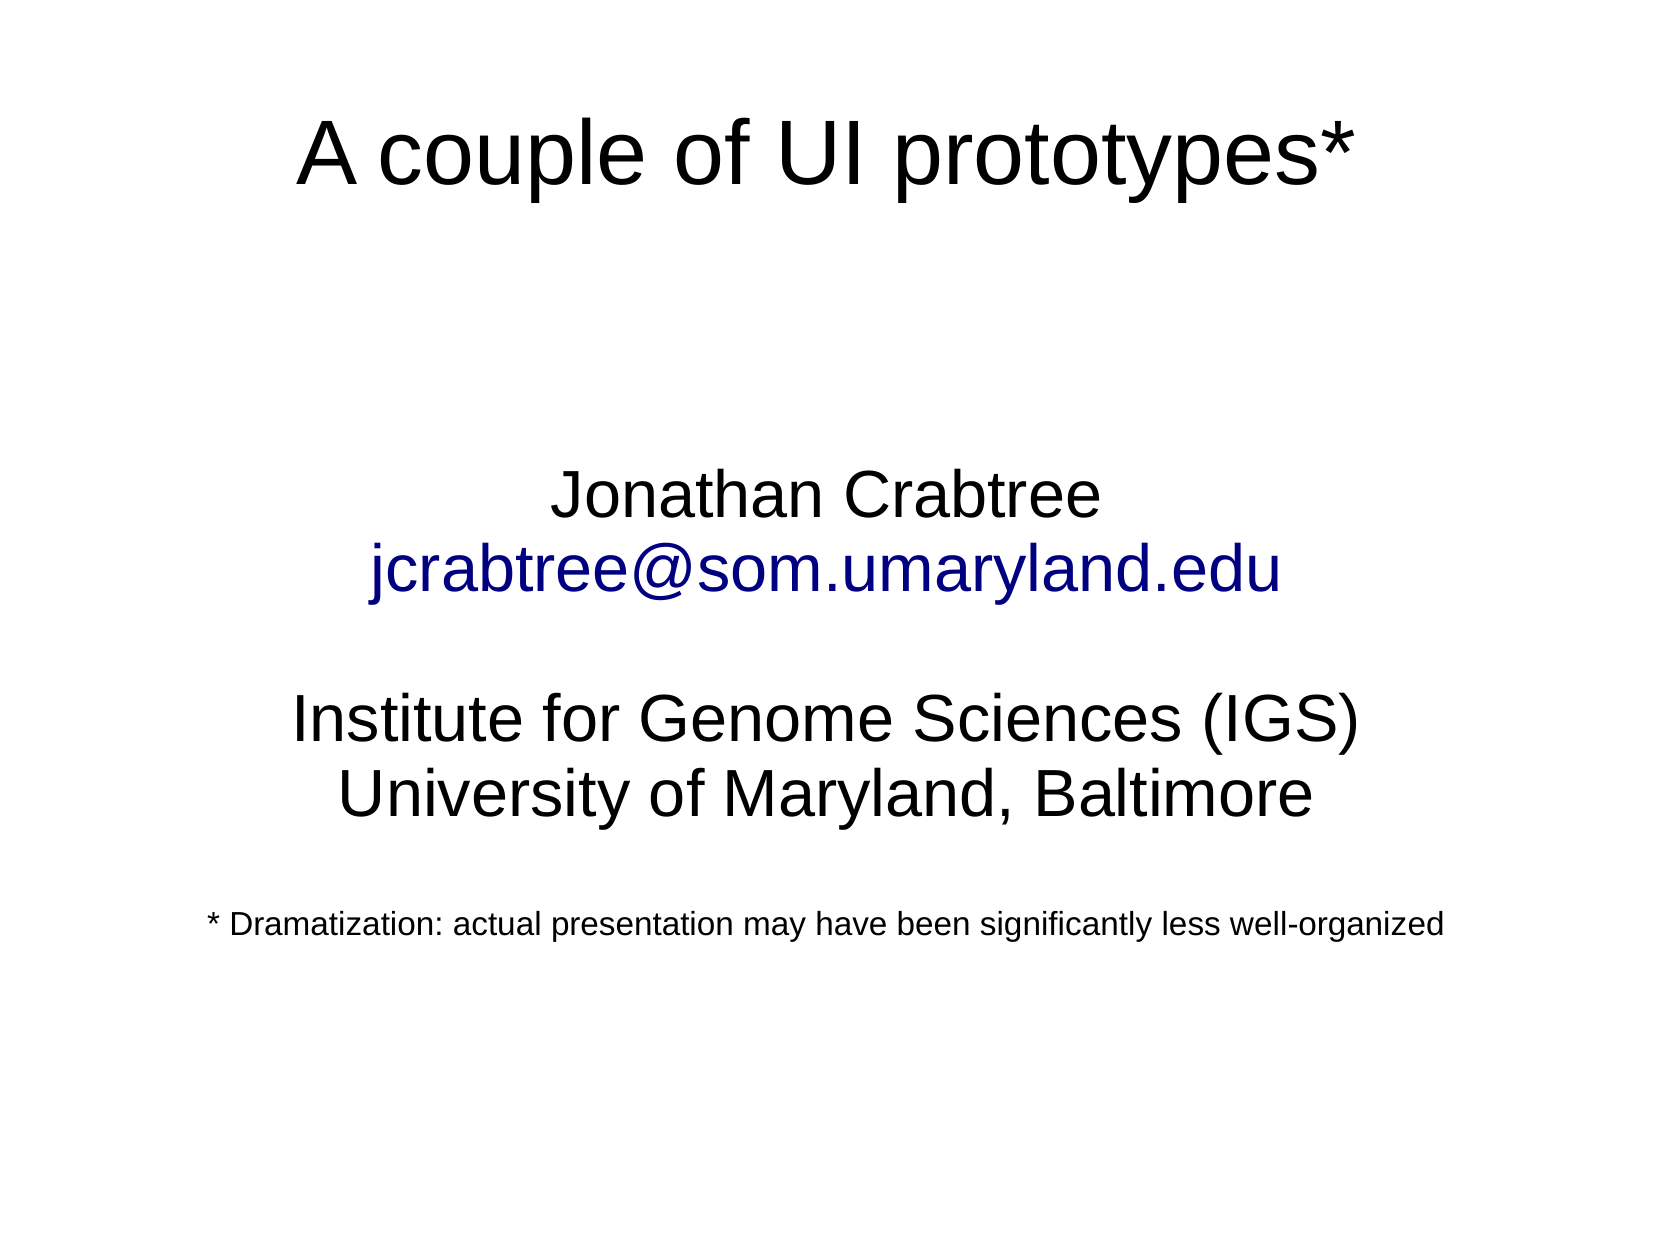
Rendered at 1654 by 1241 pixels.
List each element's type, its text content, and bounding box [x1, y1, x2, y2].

subtitle Jonathan Crabtree jcrabtree@som.umaryland.edu Institute for Genome Sciences (IGS) University of Maryland, Baltimore * Dramatization: actual presentation may have been significantly less well-organized [82, 297, 1571, 1102]
title A couple of UI prototypes* [82, 49, 1571, 257]
